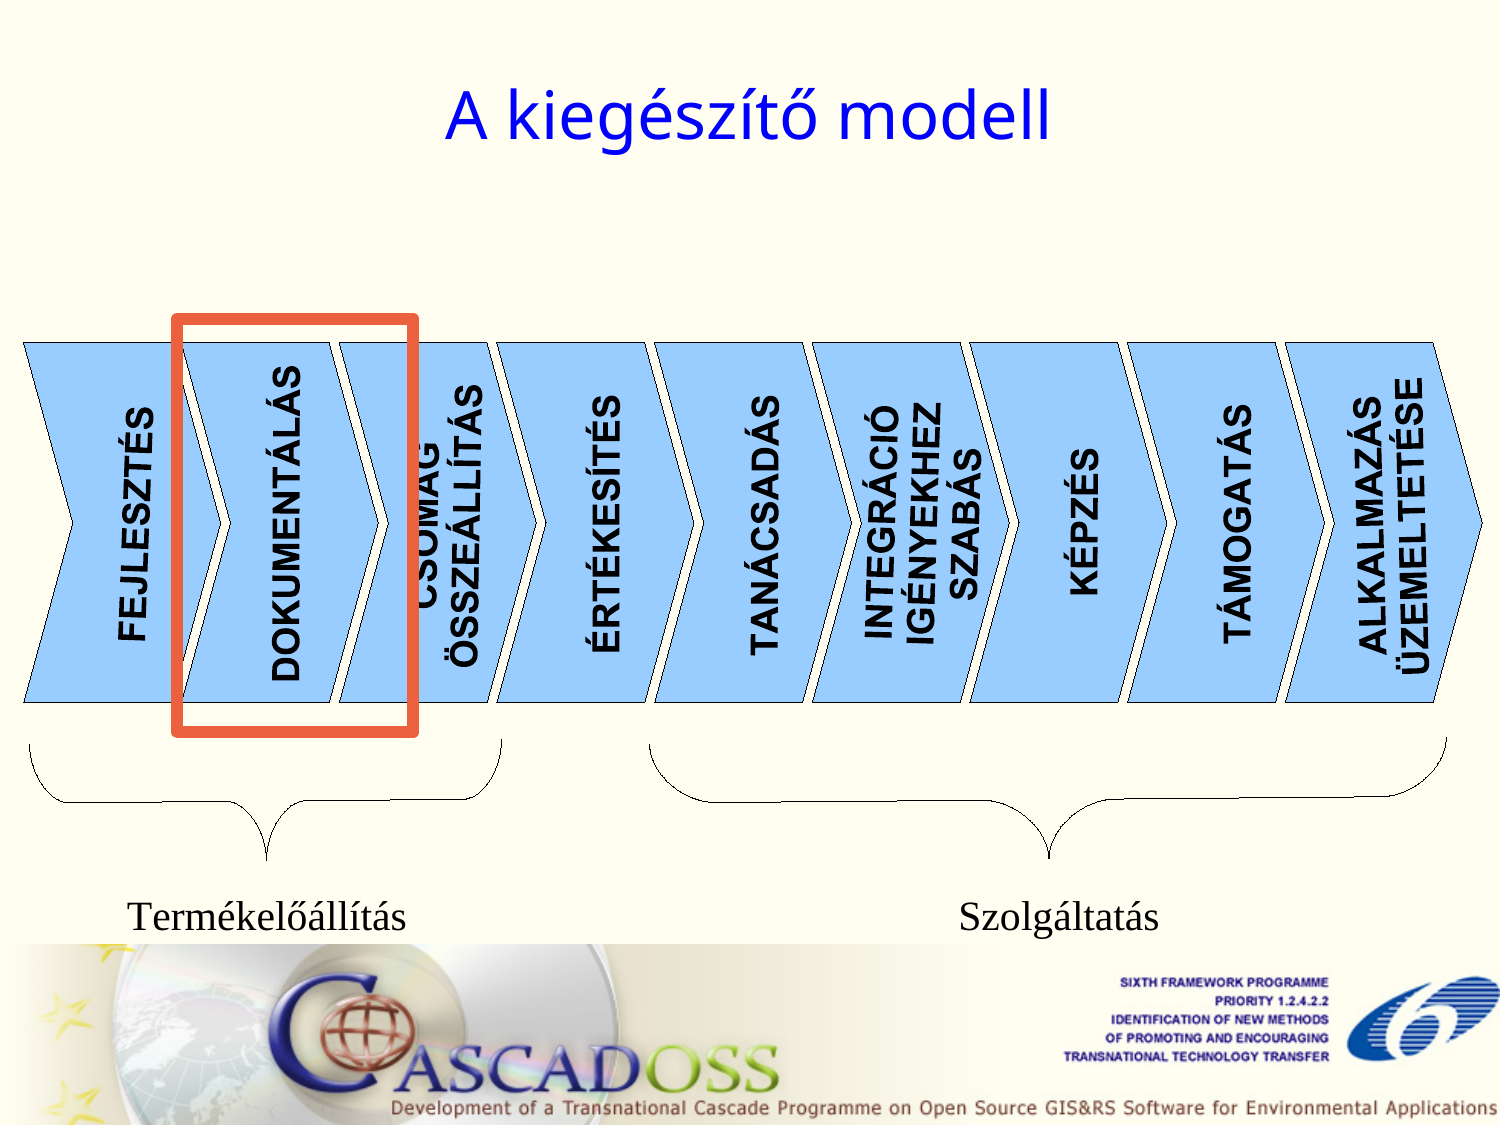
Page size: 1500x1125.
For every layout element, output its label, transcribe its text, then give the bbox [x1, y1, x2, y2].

text_box [1285, 342, 1483, 703]
text_box Szolgáltatás [943, 885, 1175, 948]
text_box [23, 342, 171, 703]
text_box [812, 342, 1010, 703]
text_box [1127, 342, 1325, 703]
title A kiegészítő modell [74, 13, 1425, 216]
text_box [183, 384, 221, 661]
text_box [969, 342, 1167, 703]
text_box [496, 342, 694, 703]
text_box [654, 342, 852, 703]
text_box [419, 342, 537, 703]
picture [0, 944, 1500, 1125]
text_box [339, 342, 407, 703]
text_box [183, 342, 379, 703]
text_box Termékelőállítás [112, 885, 422, 948]
